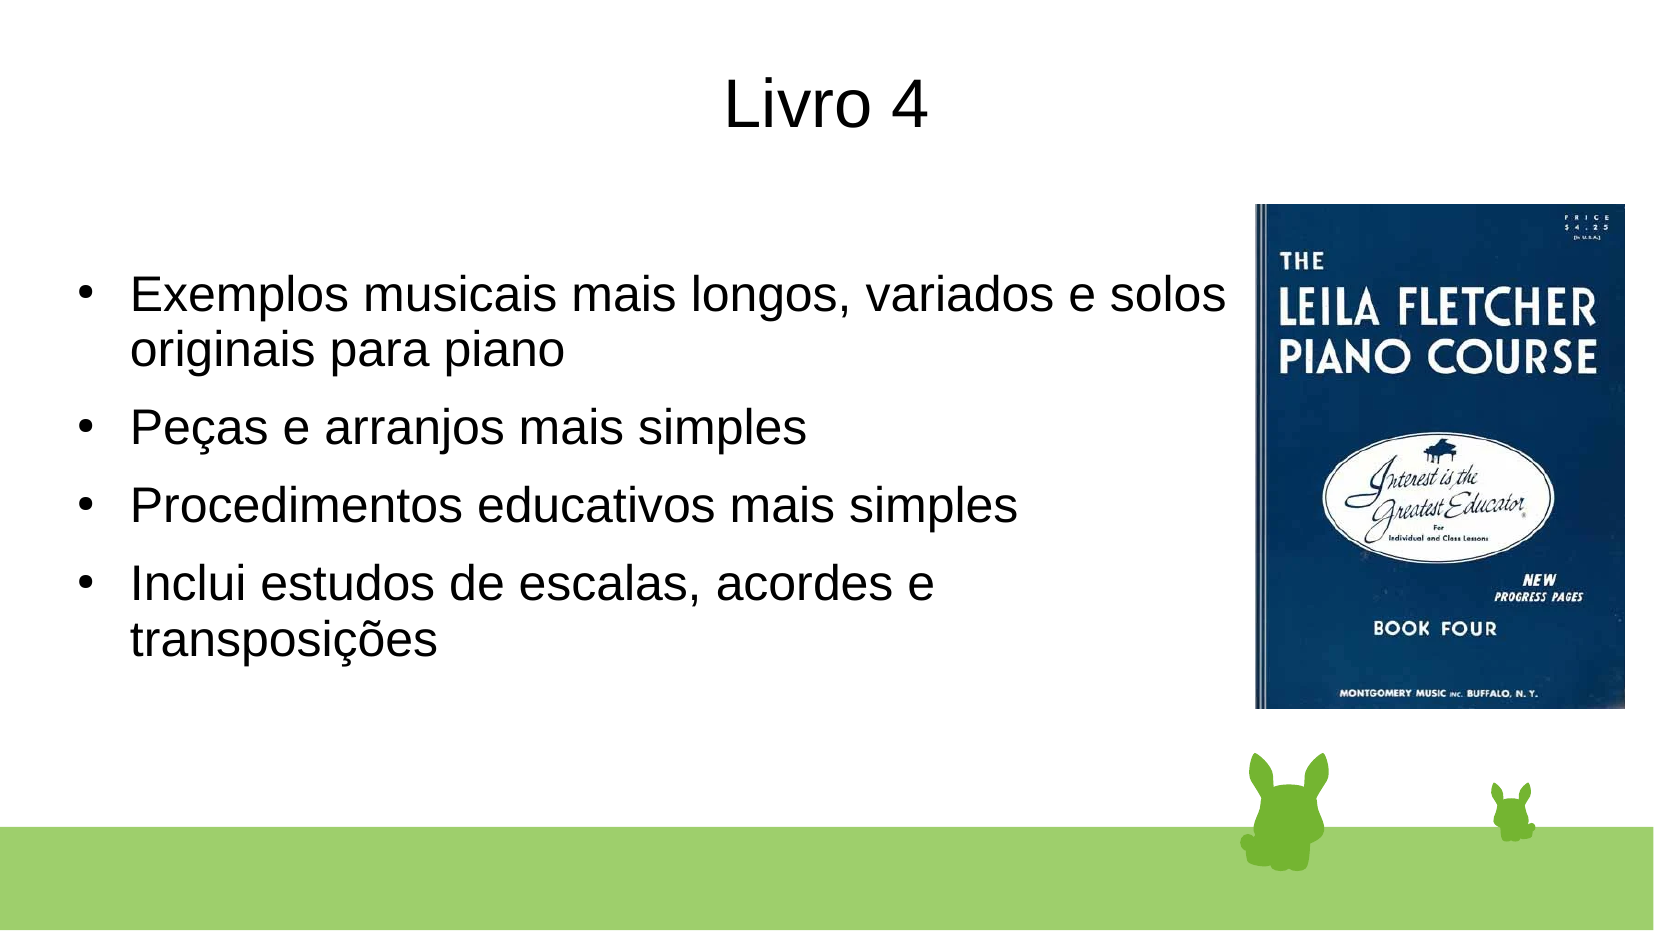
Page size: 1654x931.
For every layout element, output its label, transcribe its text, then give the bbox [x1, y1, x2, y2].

list Exemplos musicais mais longos, variados e solos originais para piano Peças e arranjos mais simples Procedimentos educativos mais simples Inclui estudos de escalas, acordes e transposições [59, 265, 1241, 709]
title Livro 4 [88, 29, 1565, 178]
picture [1255, 204, 1625, 709]
